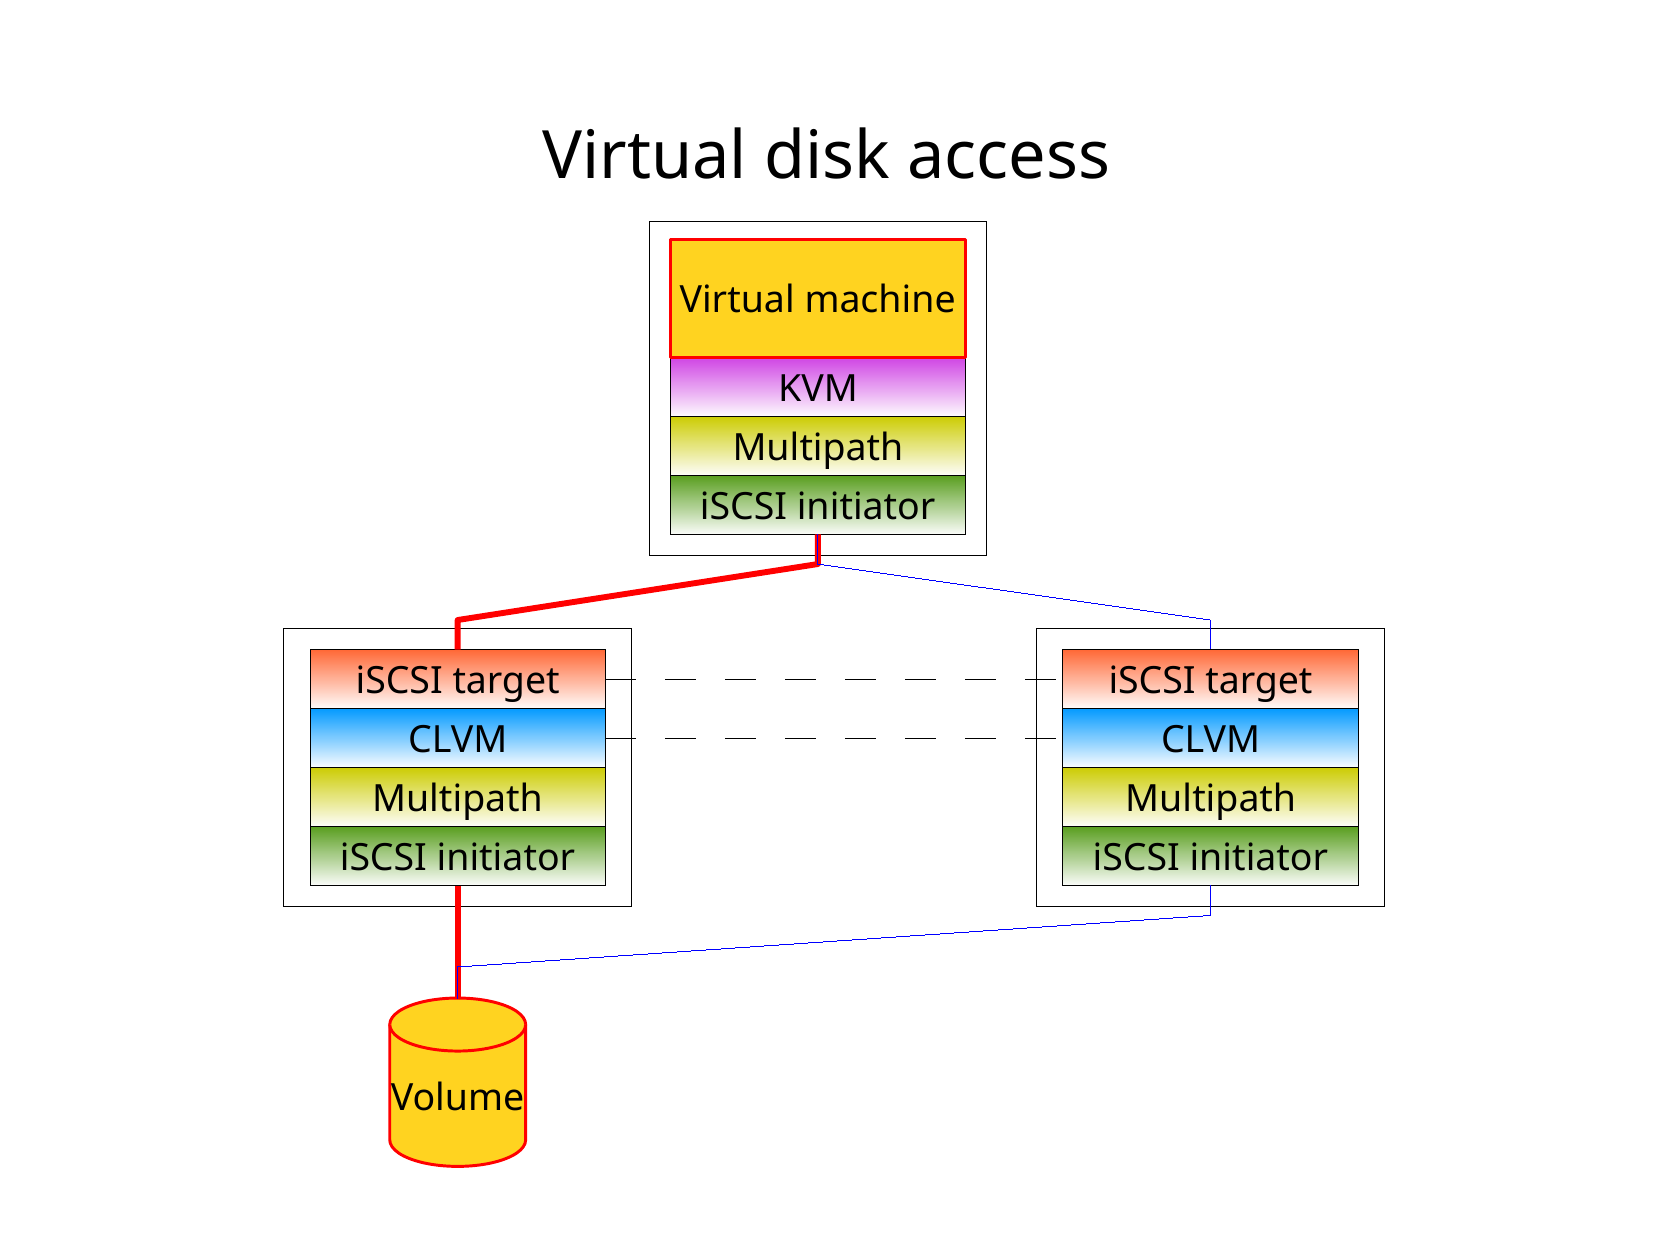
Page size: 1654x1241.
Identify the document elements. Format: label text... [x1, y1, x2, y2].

text_box iSCSI initiator [670, 476, 966, 535]
text_box Multipath [310, 768, 606, 826]
text_box KVM [670, 358, 966, 416]
text_box iSCSI target [310, 649, 606, 709]
text_box iSCSI initiator [310, 826, 606, 886]
text_box iSCSI initiator [1062, 827, 1359, 886]
title Virtual disk access [82, 49, 1571, 257]
text_box Volume [389, 998, 526, 1167]
text_box iSCSI target [1062, 649, 1359, 709]
text_box Virtual machine [670, 239, 966, 358]
text_box Multipath [670, 416, 966, 476]
text_box CLVM [1062, 709, 1359, 767]
text_box Multipath [1062, 767, 1359, 827]
text_box CLVM [310, 709, 606, 768]
